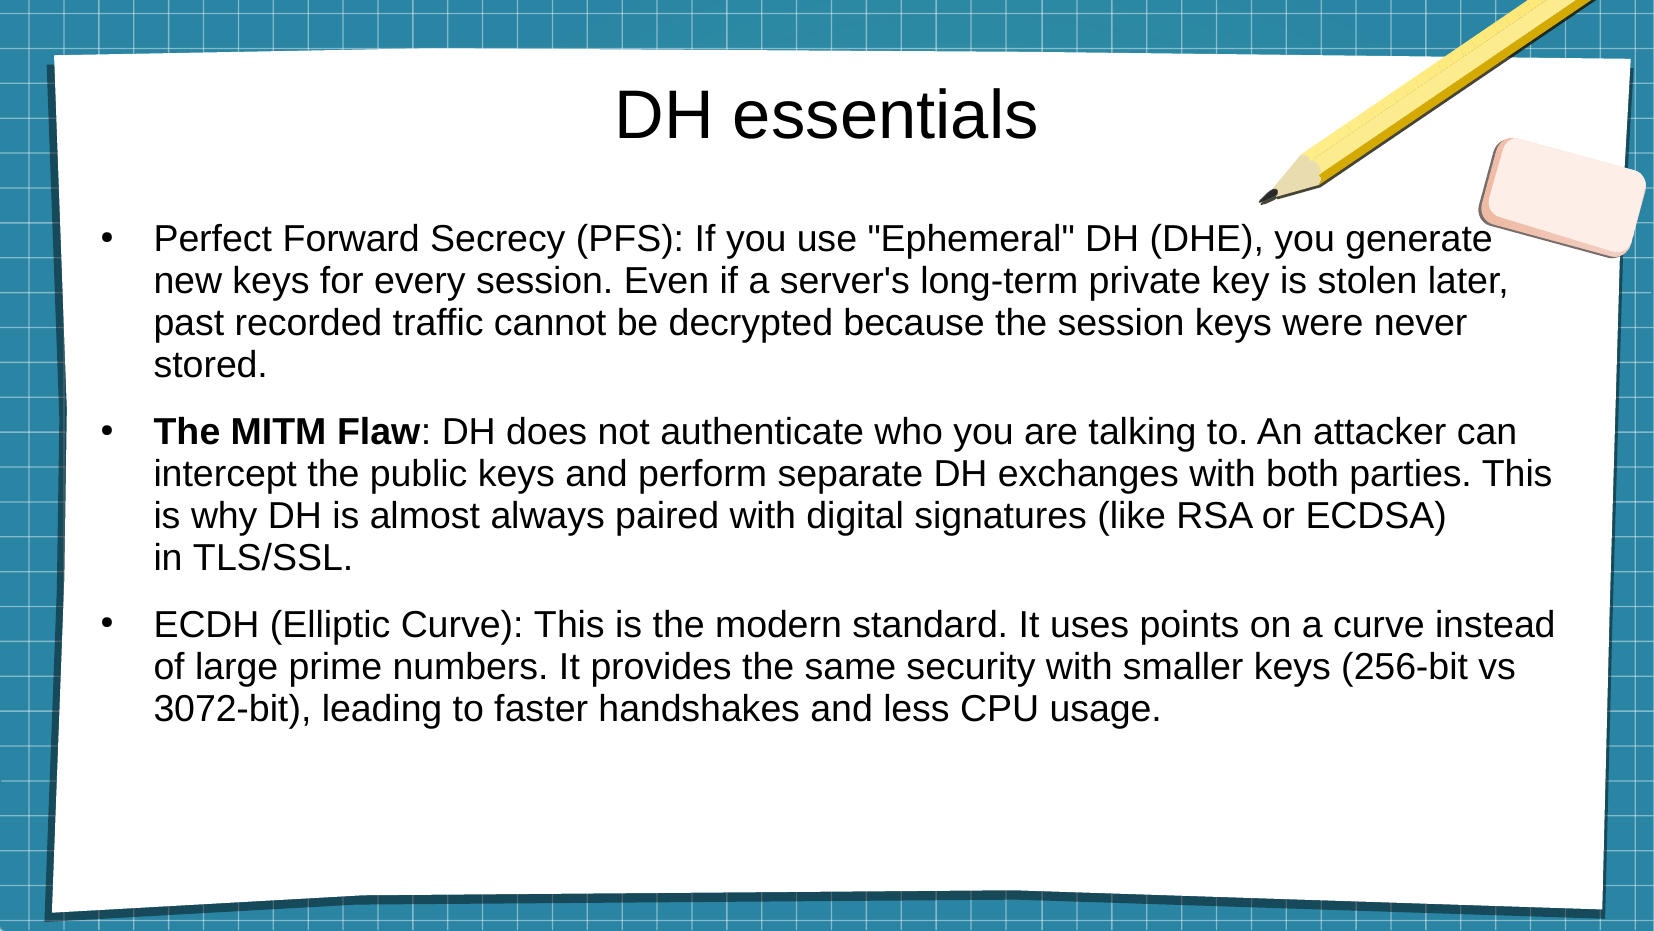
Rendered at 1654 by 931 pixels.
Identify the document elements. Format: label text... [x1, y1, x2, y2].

title DH essentials [82, 37, 1571, 193]
list Perfect Forward Secrecy (PFS): If you use "Ephemeral" DH (DHE), you generate new keys for every session. Even if a server's long-term private key is stolen later, past recorded traffic cannot be decrypted because the session keys were never stored. The MITM Flaw: DH does not authenticate who you are talking to. An attacker can intercept the public keys and perform separate DH exchanges with both parties. This is why DH is almost always paired with digital signatures (like RSA or ECDSA) in TLS/SSL. ECDH (Elliptic Curve): This is the modern standard. It uses points on a curve instead of large prime numbers. It provides the same security with smaller keys (256-bit vs 3072-bit), leading to faster handshakes and less CPU usage. [82, 217, 1571, 758]
